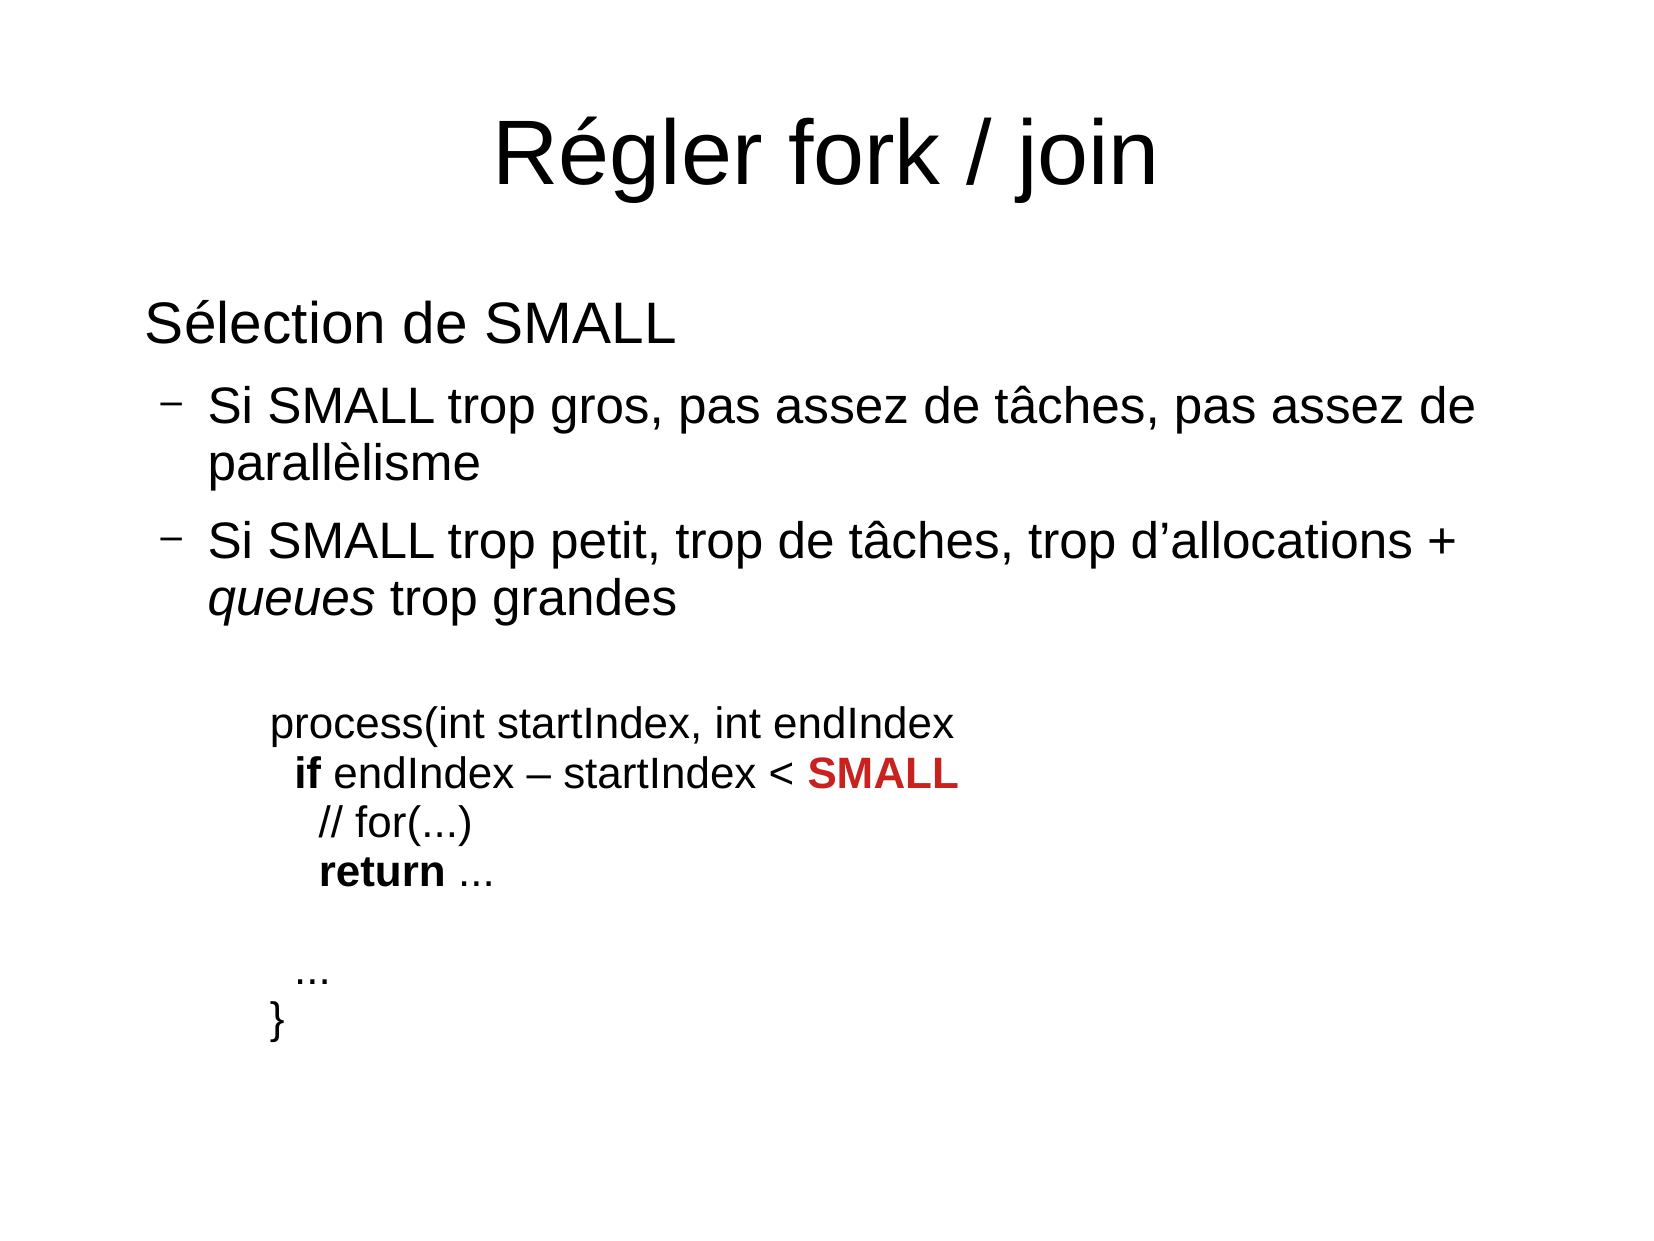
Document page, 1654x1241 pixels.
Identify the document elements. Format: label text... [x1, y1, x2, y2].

list Sélection de SMALL Si SMALL trop gros, pas assez de tâches, pas assez de parallèlisme Si SMALL trop petit, trop de tâches, trop d’allocations + queues trop grandes process(int startIndex, int endIndex if endIndex – startIndex < SMALL // for(...) return ... ... } [82, 290, 1571, 1051]
title Régler fork / join [82, 49, 1571, 257]
